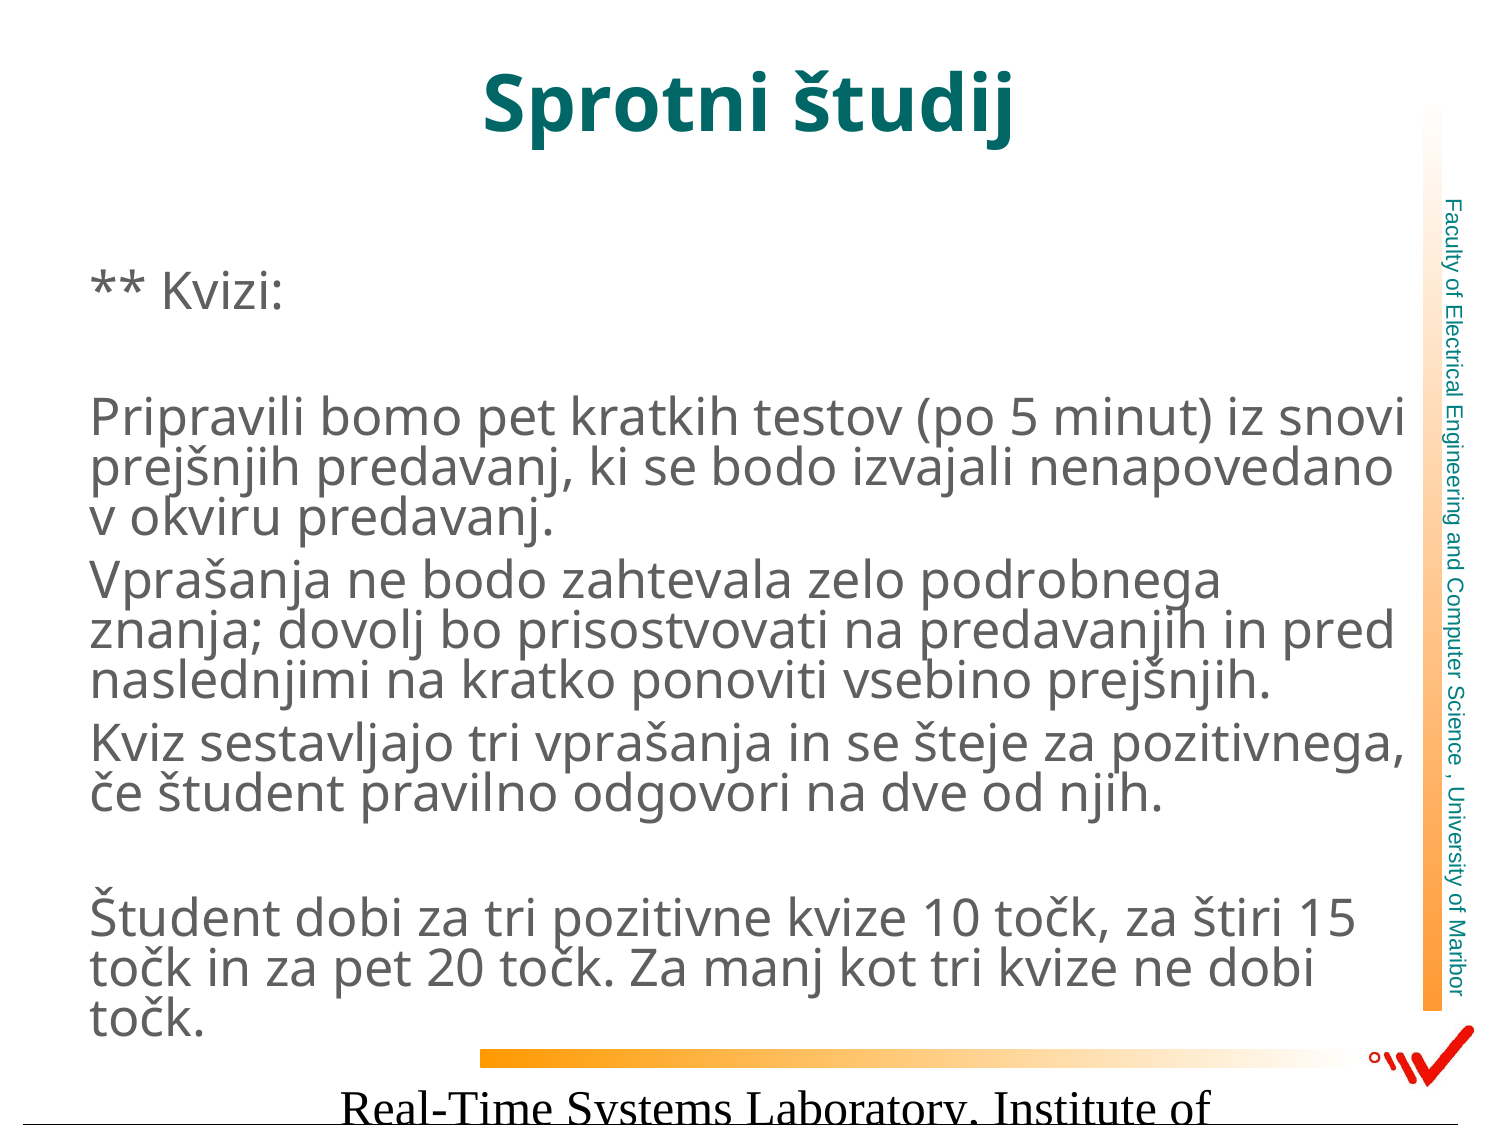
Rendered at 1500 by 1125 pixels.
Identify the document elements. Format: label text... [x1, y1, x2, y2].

list ** Kvizi: Pripravili bomo pet kratkih testov (po 5 minut) iz snovi prejšnjih predavanj, ki se bodo izvajali nenapovedano v okviru predavanj. Vprašanja ne bodo zahtevala zelo podrobnega znanja; dovolj bo prisostvovati na predavanjih in pred naslednjimi na kratko ponoviti vsebino prejšnjih. Kviz sestavljajo tri vprašanja in se šteje za pozitivnega, če študent pravilno odgovori na dve od njih. Študent dobi za tri pozitivne kvize 10 točk, za štiri 15 točk in za pet 20 točk. Za manj kot tri kvize ne dobi točk. [75, 262, 1426, 1006]
title Sprotni študij [75, 45, 1426, 233]
